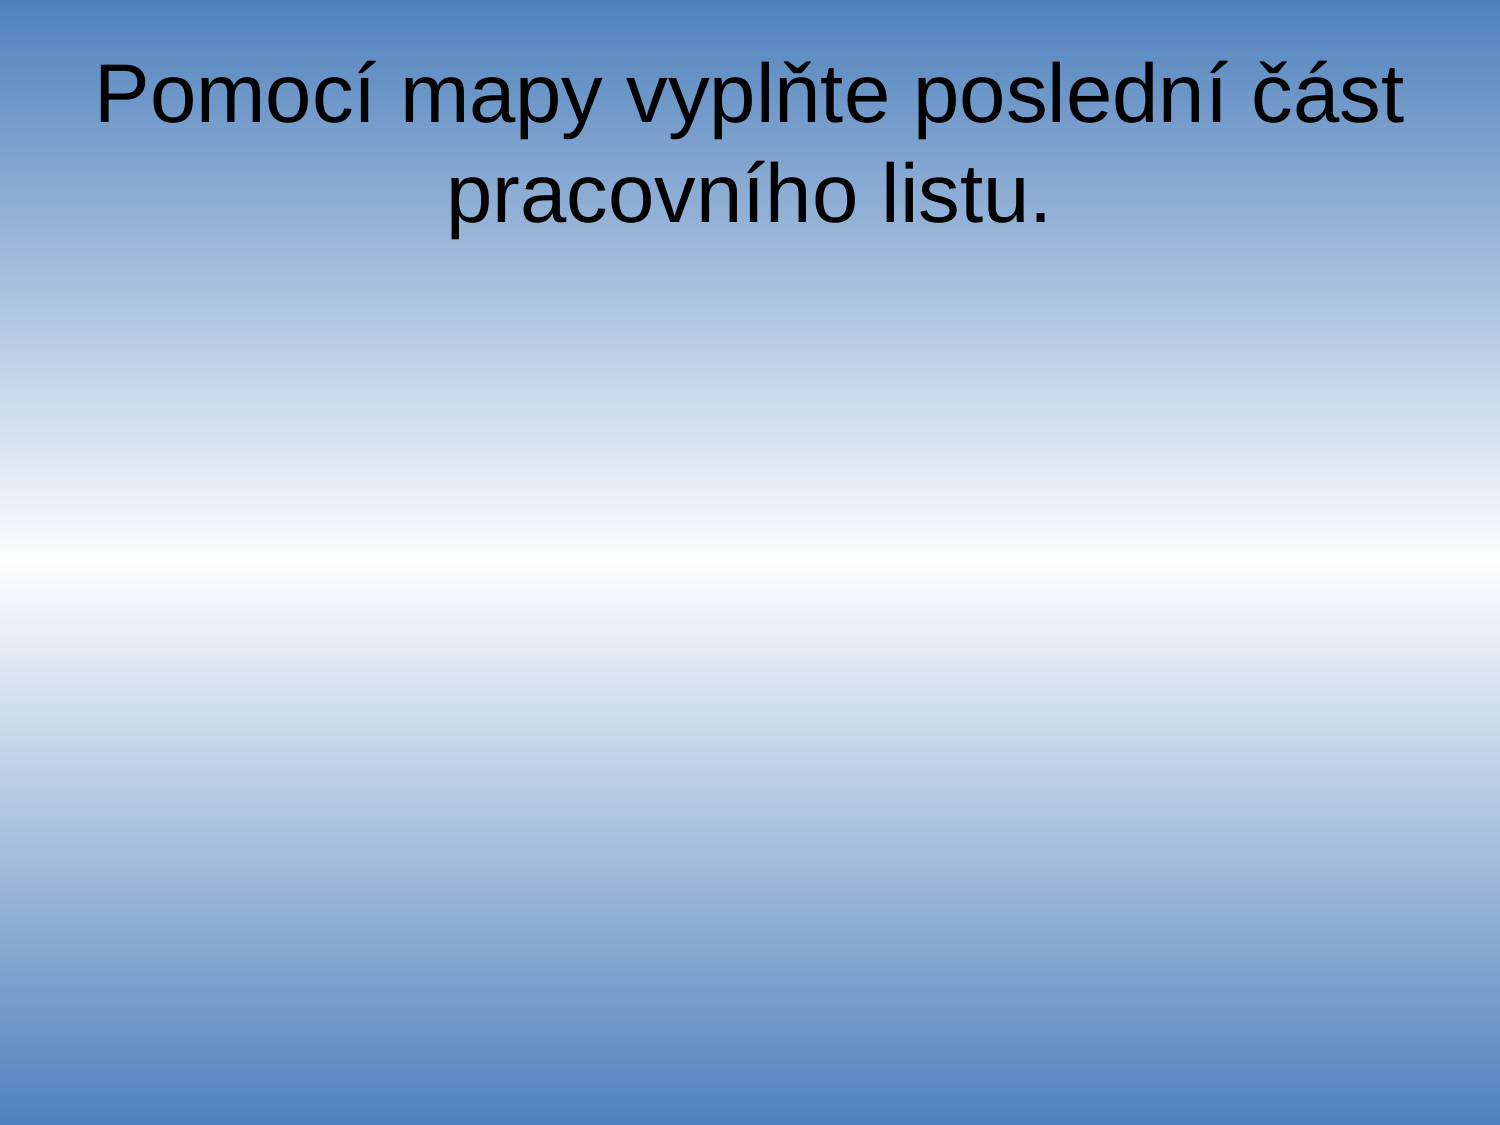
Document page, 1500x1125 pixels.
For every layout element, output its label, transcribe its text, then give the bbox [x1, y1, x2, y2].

title Pomocí mapy vyplňte poslední část pracovního listu. [75, 31, 1426, 247]
